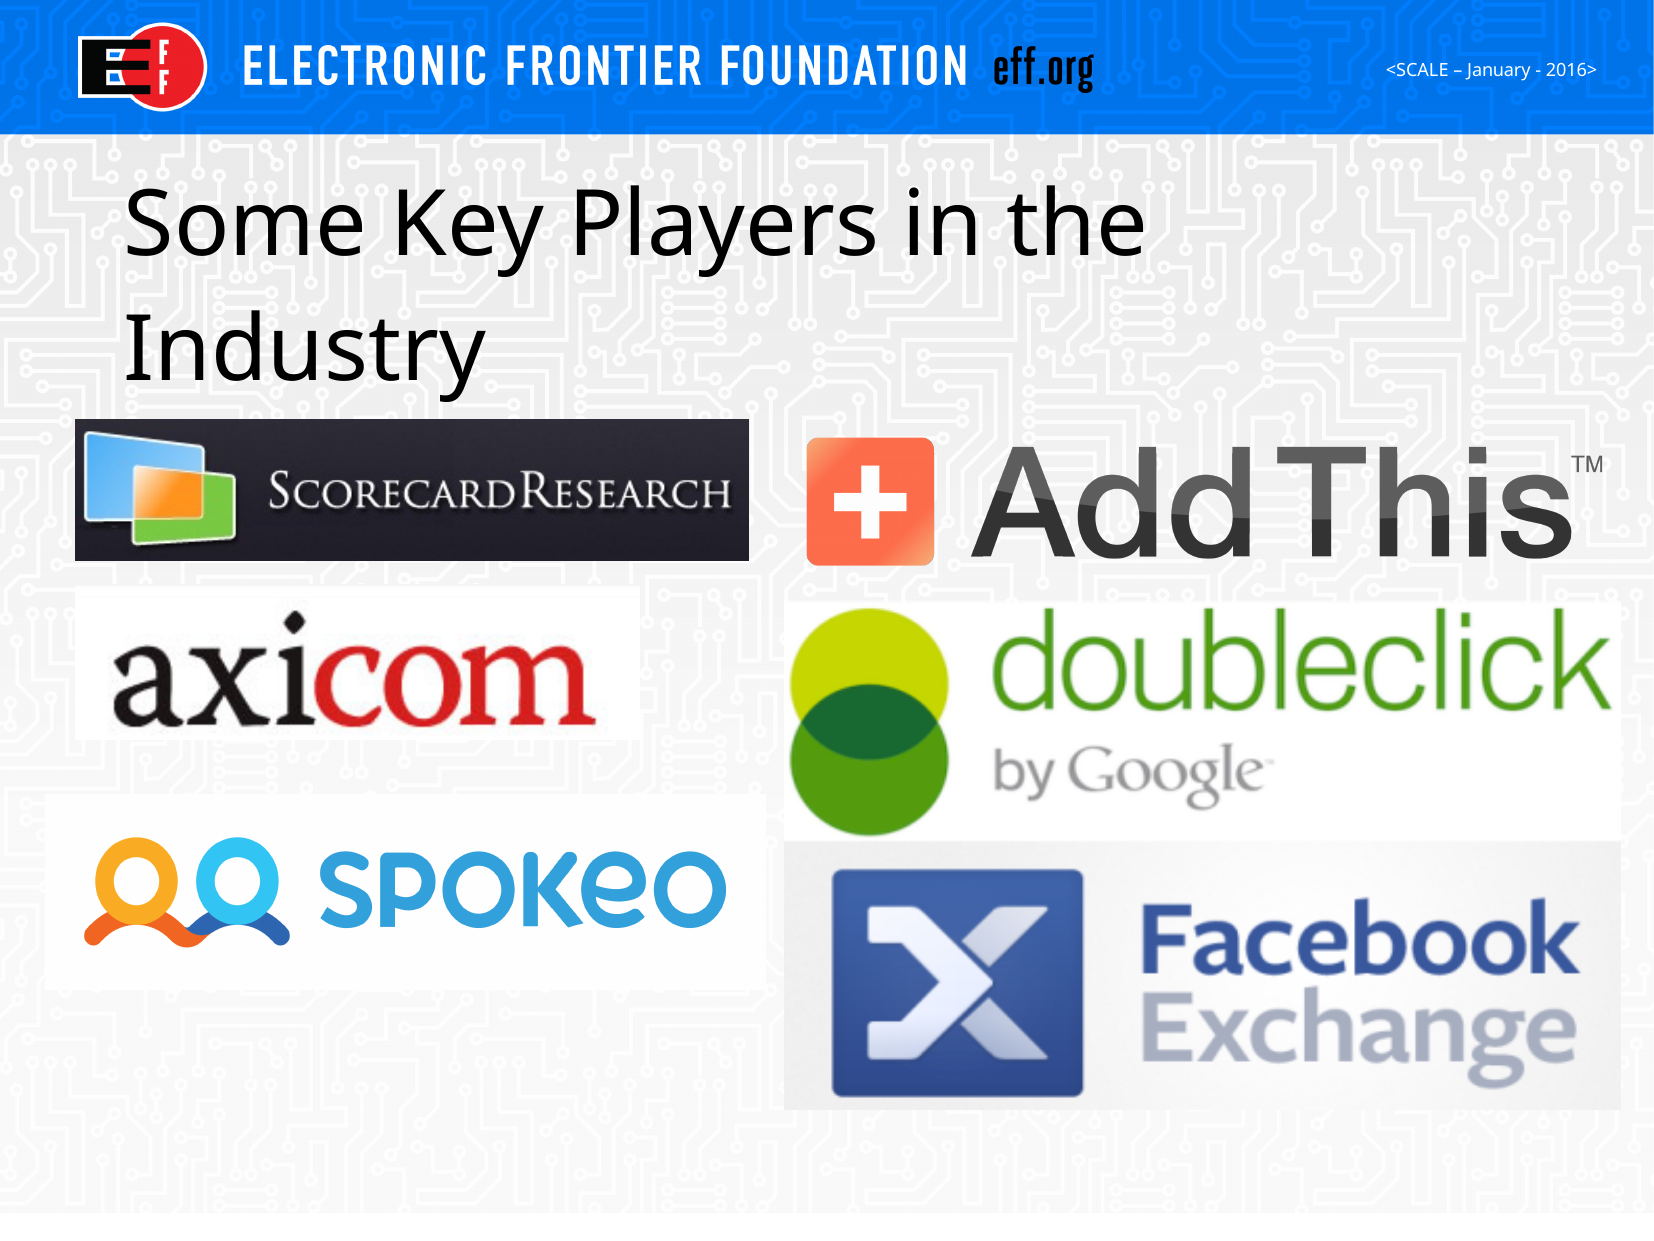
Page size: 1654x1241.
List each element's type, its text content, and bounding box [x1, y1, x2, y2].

title Some Key Players in the Industry [124, 179, 1530, 386]
picture [0, 0, 1654, 1213]
